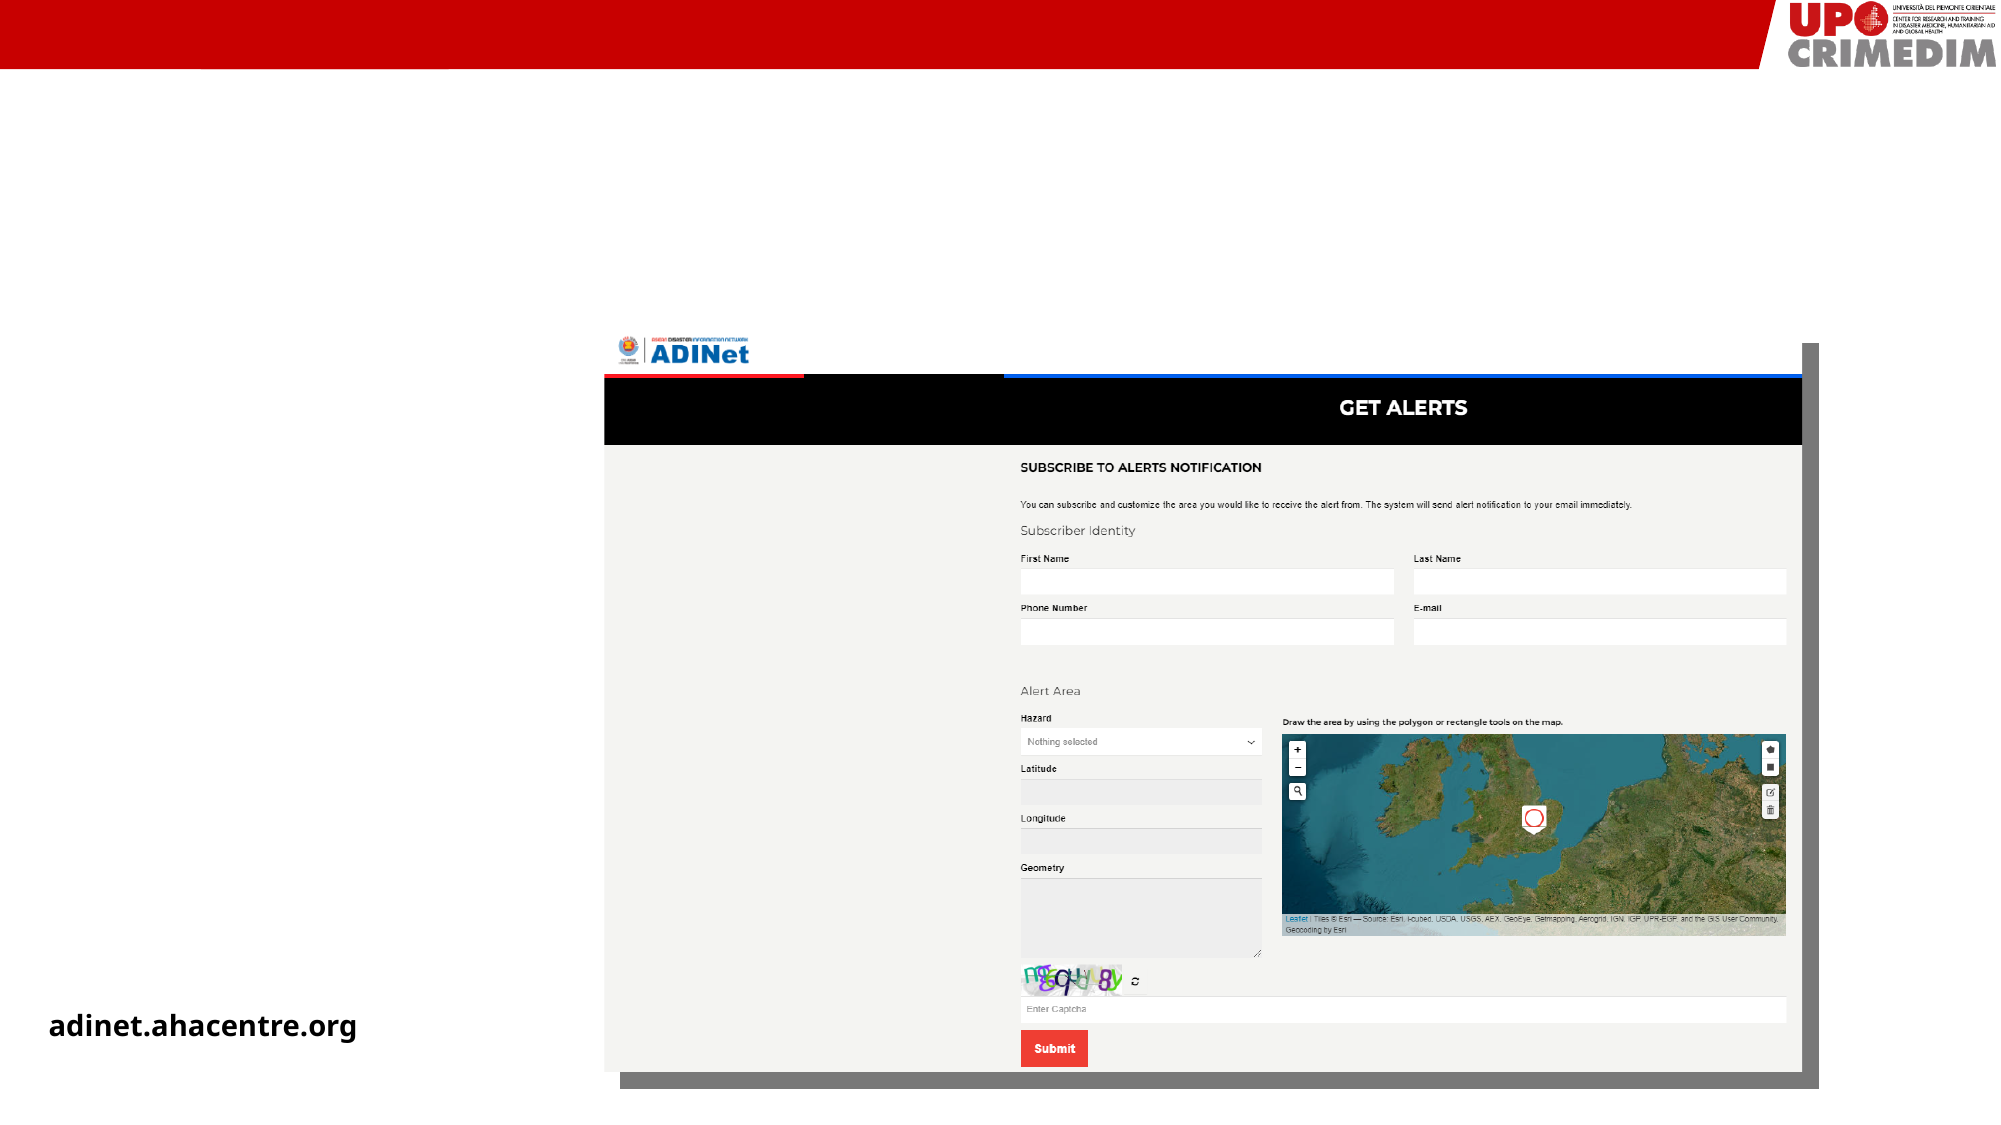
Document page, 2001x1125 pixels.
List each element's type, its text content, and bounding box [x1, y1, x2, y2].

picture [1788, 1, 1996, 67]
picture [0, 125, 2000, 1072]
text_box adinet.ahacentre.org [33, 999, 604, 1050]
